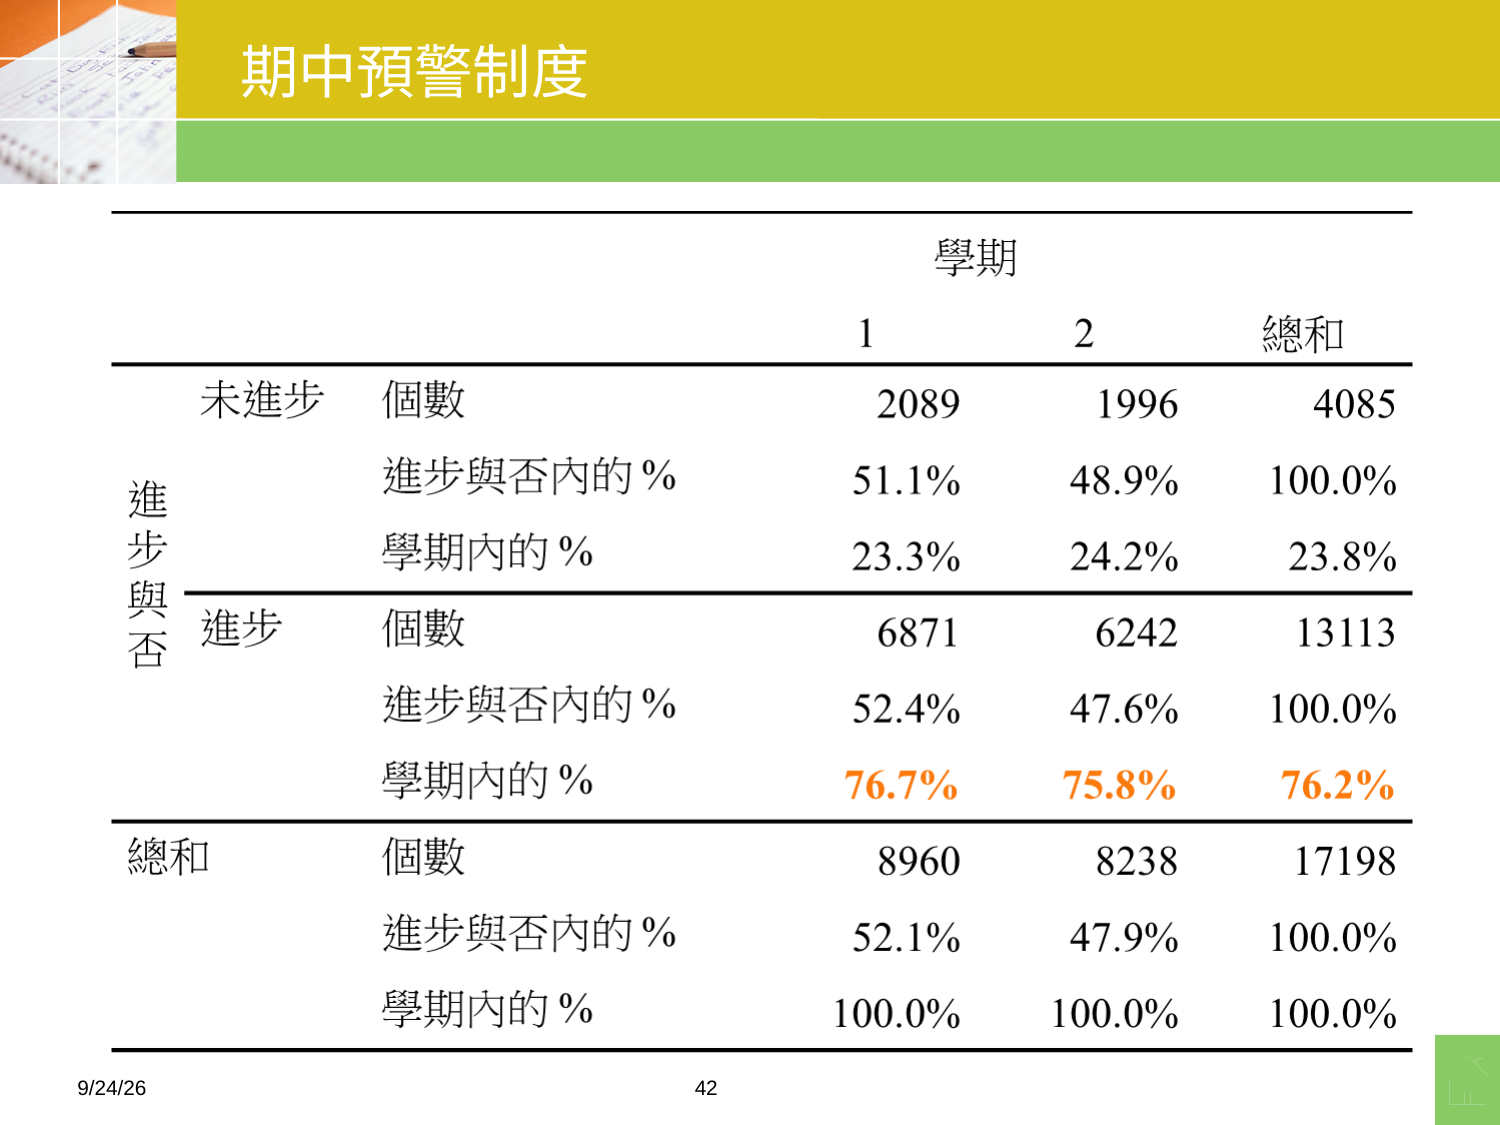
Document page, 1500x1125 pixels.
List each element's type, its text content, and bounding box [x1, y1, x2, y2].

text_box [1435, 1034, 1500, 1125]
text_box [62, 1067, 376, 1111]
picture [101, 212, 1423, 1062]
text_box [637, 1067, 775, 1111]
title 期中預警制度 [225, 28, 1388, 109]
